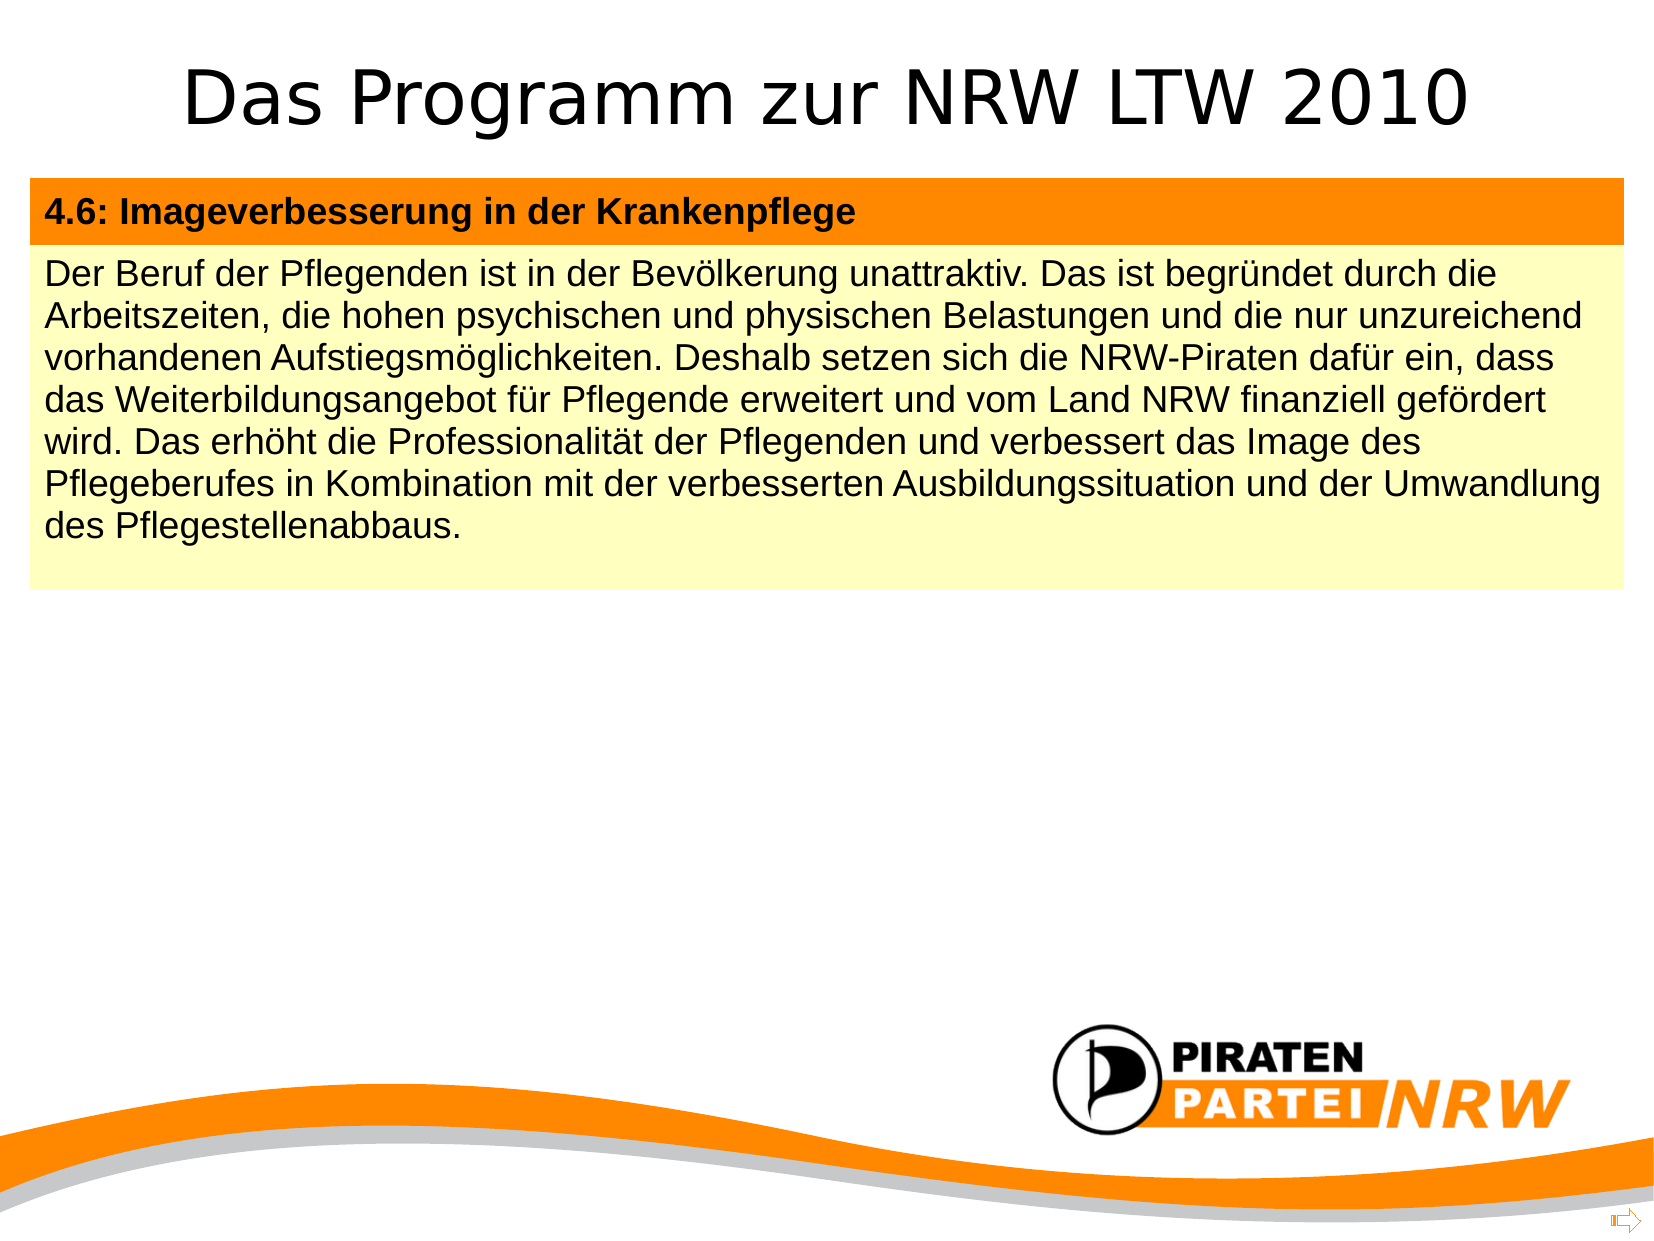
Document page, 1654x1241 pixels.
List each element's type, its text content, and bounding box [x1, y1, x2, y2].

table_header 4.6: ﻿Imageverbesserung in der Krankenpflege [30, 178, 1624, 245]
picture [1045, 1021, 1579, 1140]
table_cell Der Beruf der Pflegenden ist in der Bevölkerung unattraktiv. Das ist begründet durch die Arbeitszeiten, die hohen psychischen und physischen Belastungen und die nur unzureichend vorhandenen Aufstiegsmöglichkeiten. Deshalb setzen sich die NRW-Piraten dafür ein, dass das Weiterbildungsangebot für Pflegende erweitert und vom Land NRW finanziell gefördert wird. Das erhöht die Professionalität der Pflegenden und verbessert das Image des Pflegeberufes in Kombination mit der verbesserten Ausbildungssituation und der Umwandlung des Pflegestellenabbaus. [30, 246, 1624, 589]
title Das Programm zur NRW LTW 2010 [82, 54, 1571, 143]
